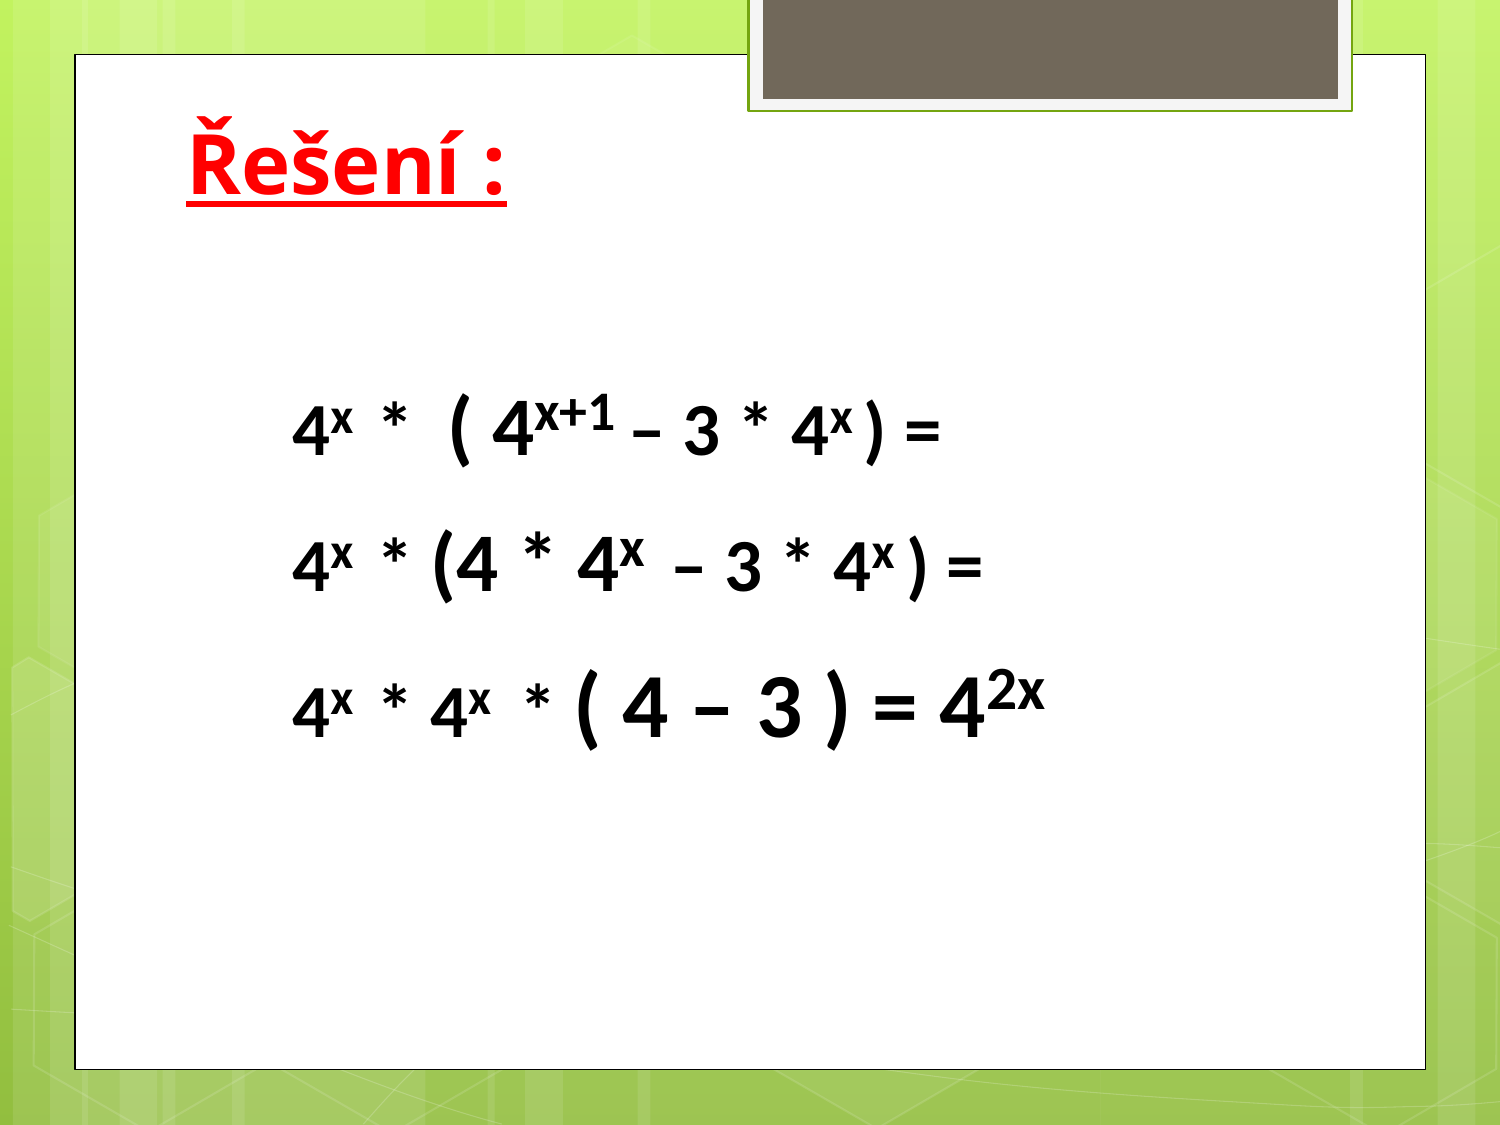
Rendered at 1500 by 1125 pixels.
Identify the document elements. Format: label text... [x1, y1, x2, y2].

text_box 4x * ( 4x+1 – 3 * 4x ) = 4x * (4 * 4x – 3 * 4x ) = 4x * 4x * ( 4 – 3 ) = 42x [278, 350, 1270, 763]
title Řešení : [171, 30, 1415, 219]
